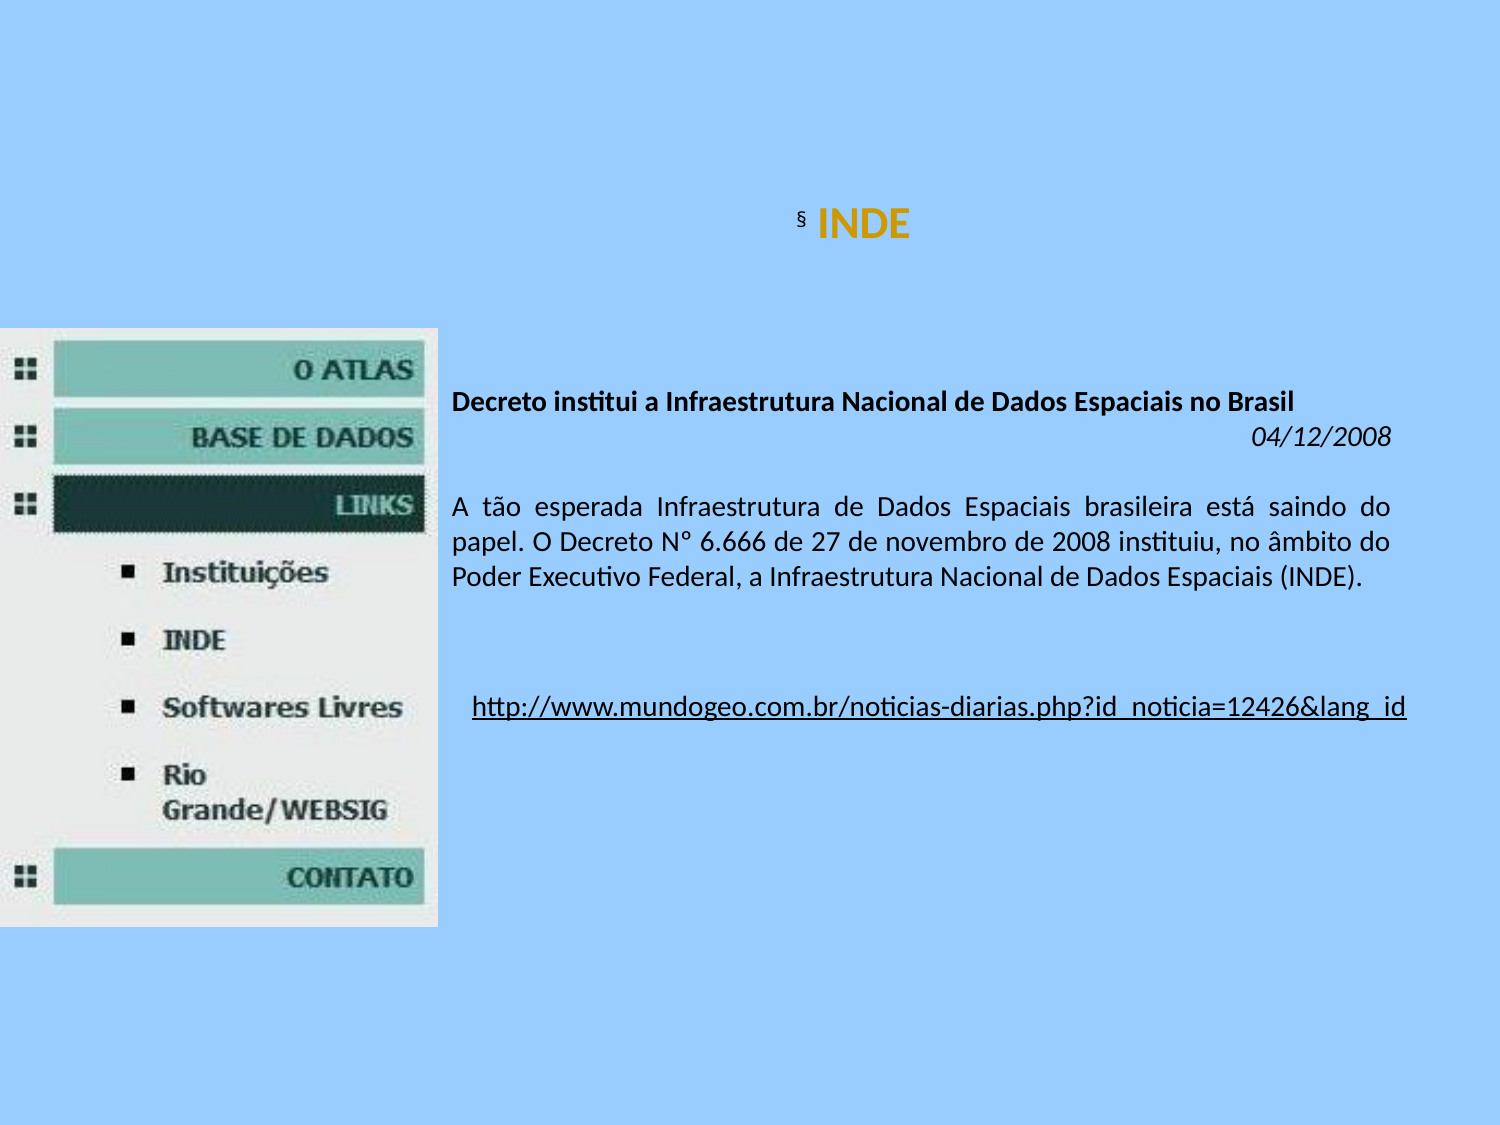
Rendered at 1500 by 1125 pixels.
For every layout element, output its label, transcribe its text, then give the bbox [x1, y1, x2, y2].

picture [0, 328, 438, 927]
text_box INDE [531, 185, 1176, 255]
text_box Decreto institui a Infraestrutura Nacional de Dados Espaciais no Brasil 04/12/2008 A tão esperada Infraestrutura de Dados Espaciais brasileira está saindo do papel. O Decreto Nº 6.666 de 27 de novembro de 2008 instituiu, no âmbito do Poder Executivo Federal, a Infraestrutura Nacional de Dados Espaciais (INDE). [437, 374, 1407, 600]
text_box http://www.mundogeo.com.br/noticias-diarias.php?id_noticia=12426&lang_id [457, 679, 1500, 730]
